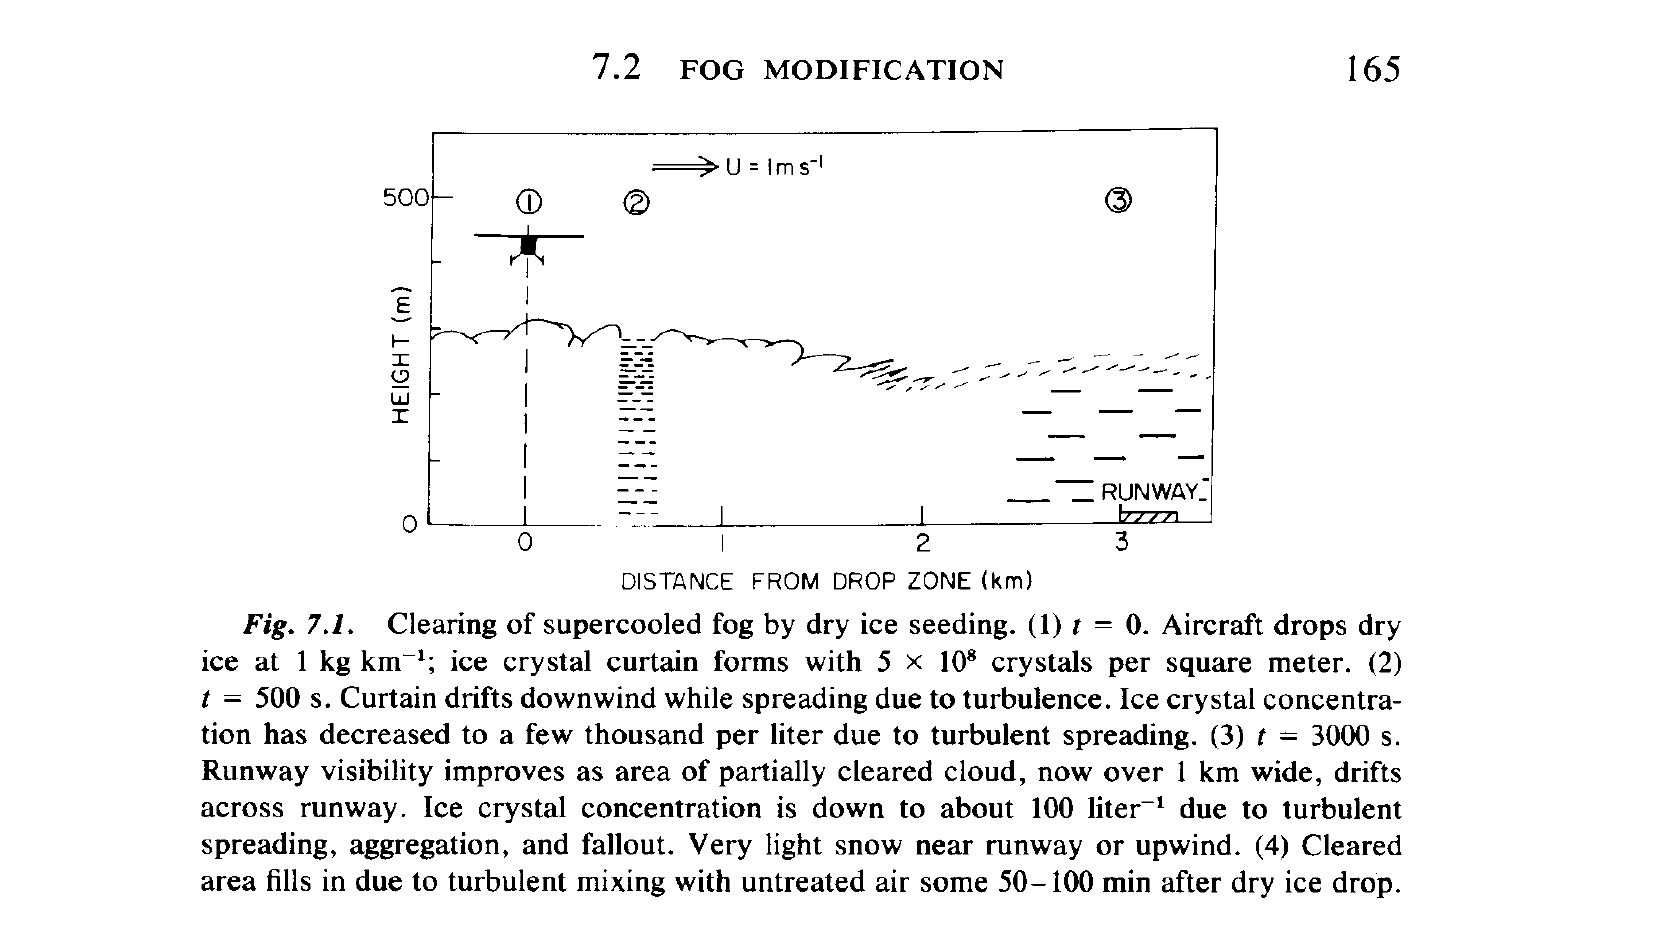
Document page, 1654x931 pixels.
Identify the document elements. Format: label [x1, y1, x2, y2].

picture [179, 37, 1417, 922]
